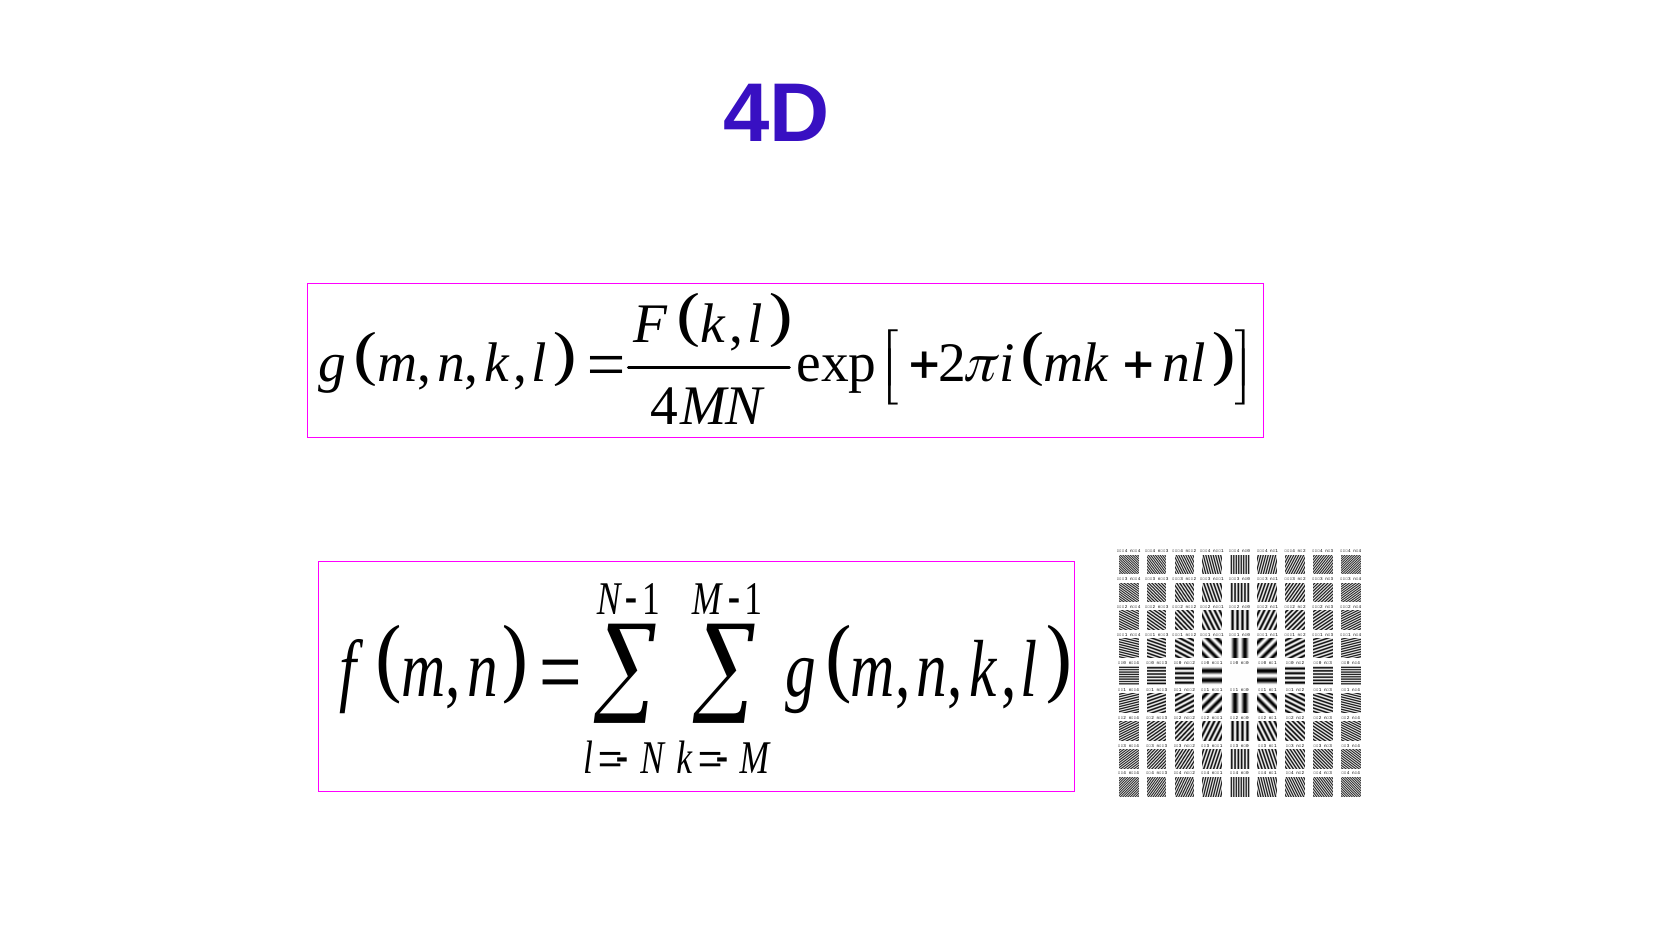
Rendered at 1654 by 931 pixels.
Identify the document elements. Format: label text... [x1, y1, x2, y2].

chart [307, 283, 1264, 438]
text_box 4D [708, 59, 898, 167]
chart [318, 561, 1075, 792]
text_box [1110, 543, 1371, 804]
